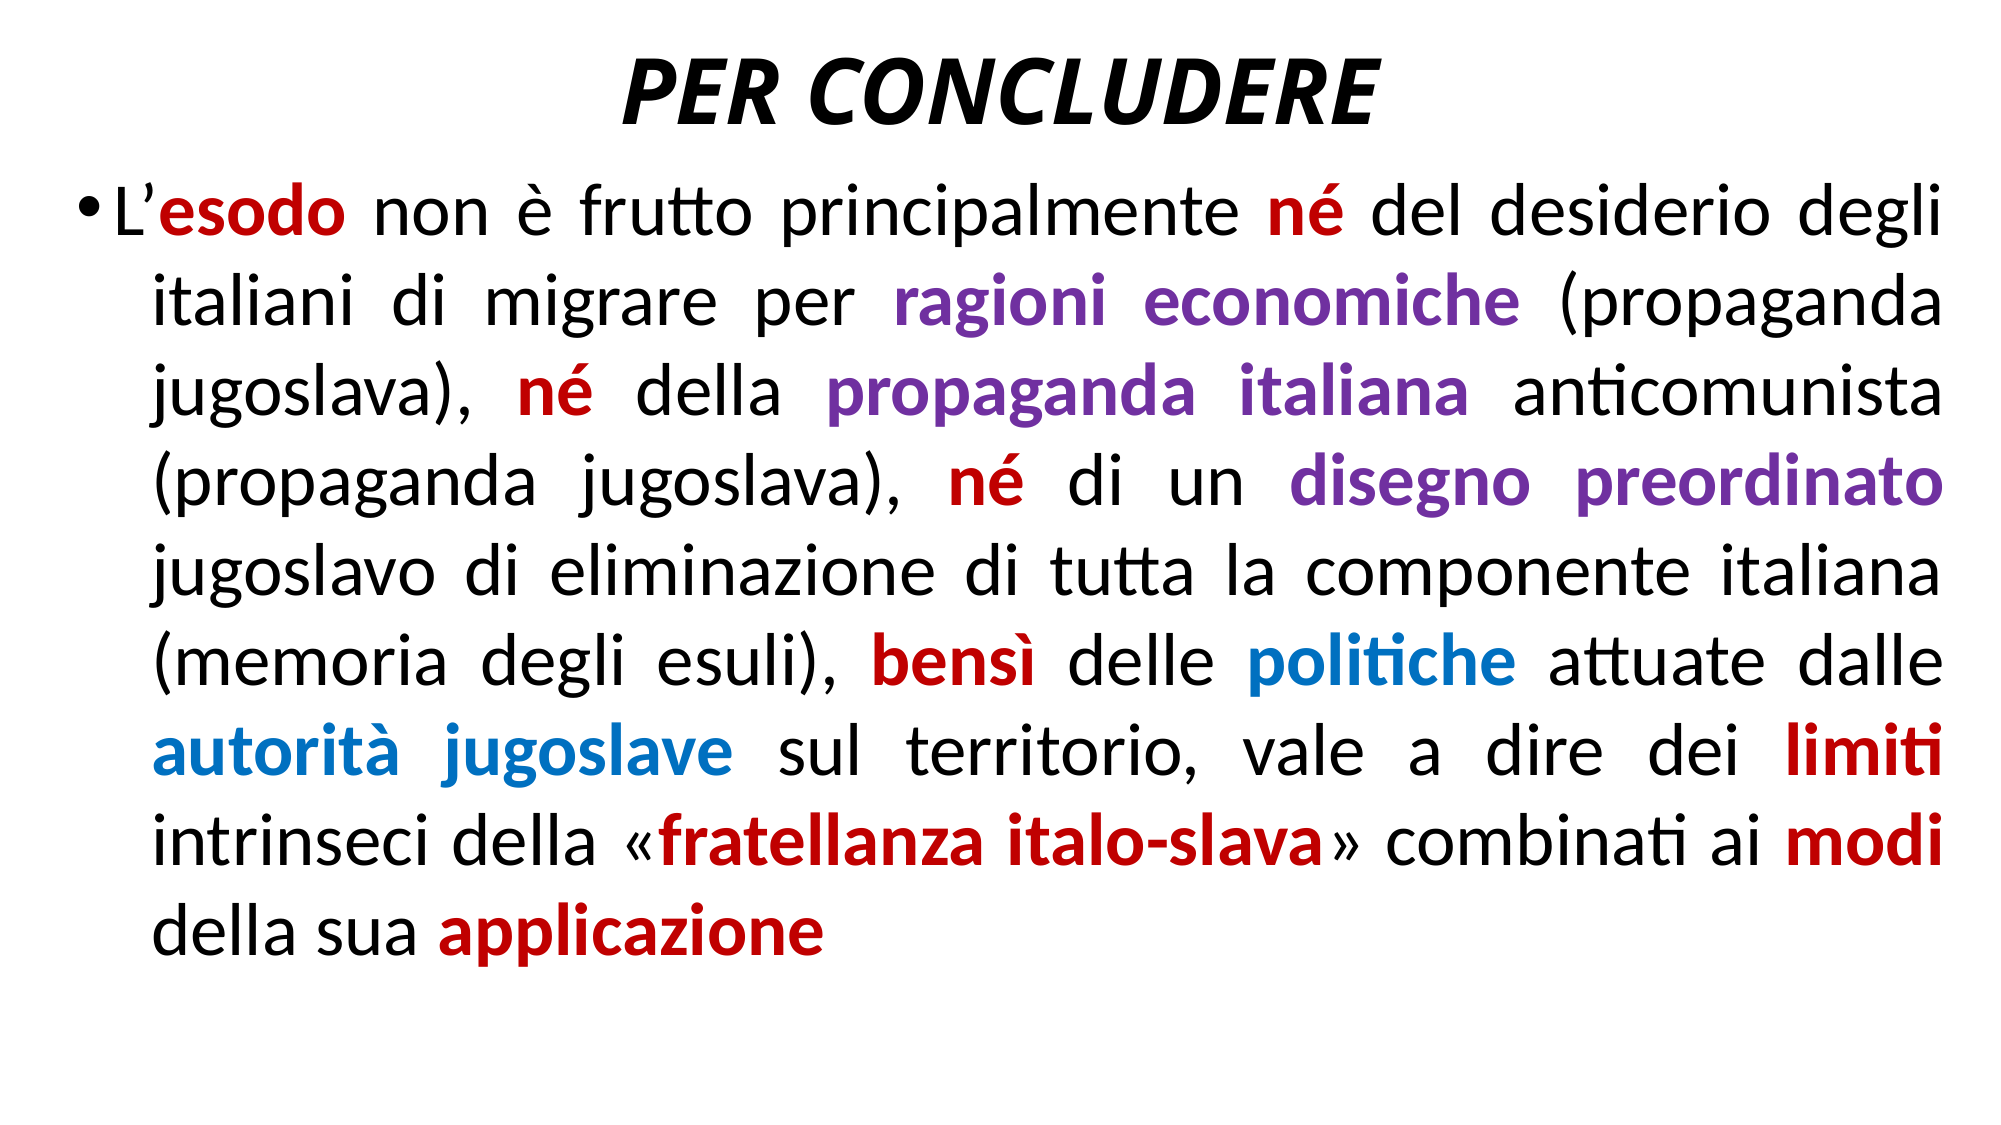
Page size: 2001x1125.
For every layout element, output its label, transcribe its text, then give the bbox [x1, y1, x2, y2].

list L’esodo non è frutto principalmente né del desiderio degli italiani di migrare per ragioni economiche (propaganda jugoslava), né della propaganda italiana anticomunista (propaganda jugoslava), né di un disegno preordinato jugoslavo di eliminazione di tutta la componente italiana (memoria degli esuli), bensì delle politiche attuate dalle autorità jugoslave sul territorio, vale a dire dei limiti intrinseci della «fratellanza italo-slava» combinati ai modi della sua applicazione [61, 152, 1960, 1102]
title PER CONCLUDERE [137, 23, 1863, 152]
